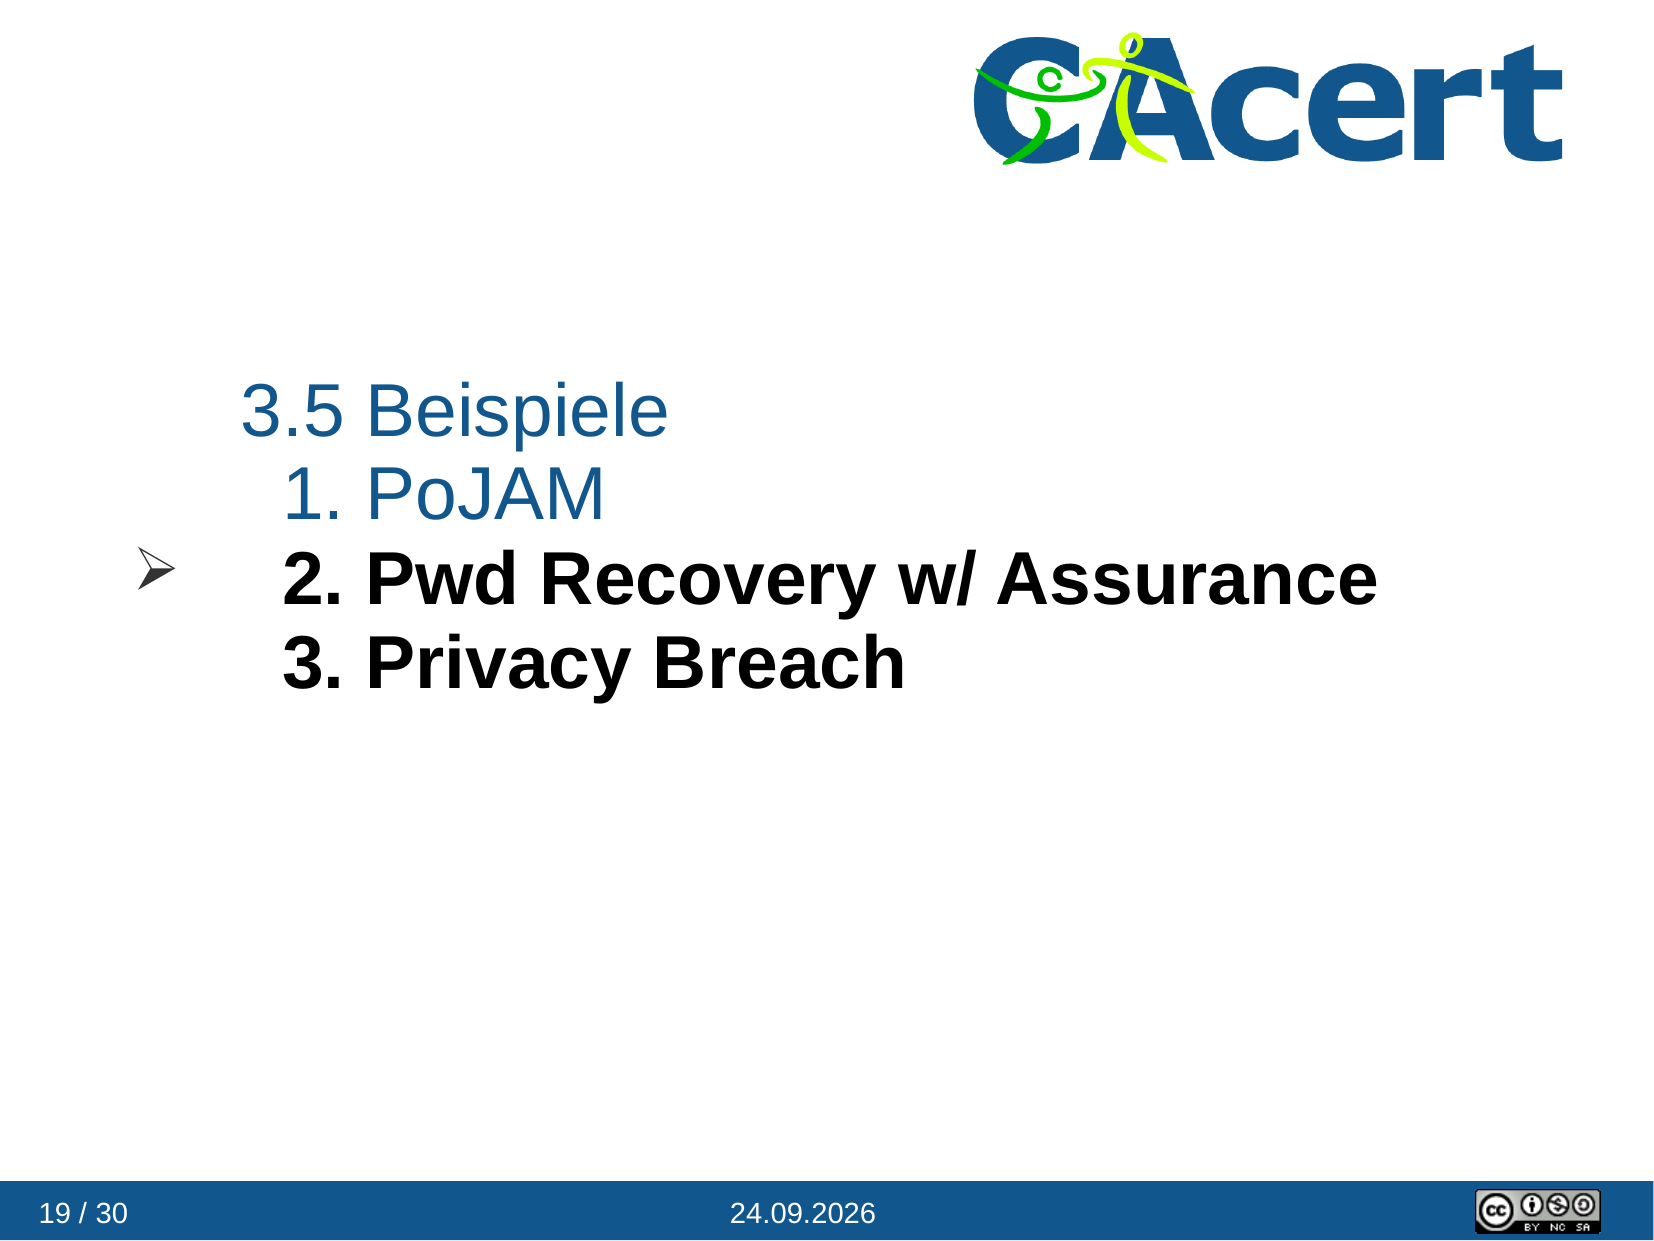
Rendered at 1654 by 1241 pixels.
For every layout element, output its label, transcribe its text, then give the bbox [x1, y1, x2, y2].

title 3.5 Beispiele 1. PoJAM 2. Pwd Recovery w/ Assurance 3. Privacy Breach [240, 265, 1564, 975]
text_box [118, 265, 237, 626]
picture [972, 30, 1564, 166]
picture [1475, 1189, 1601, 1234]
